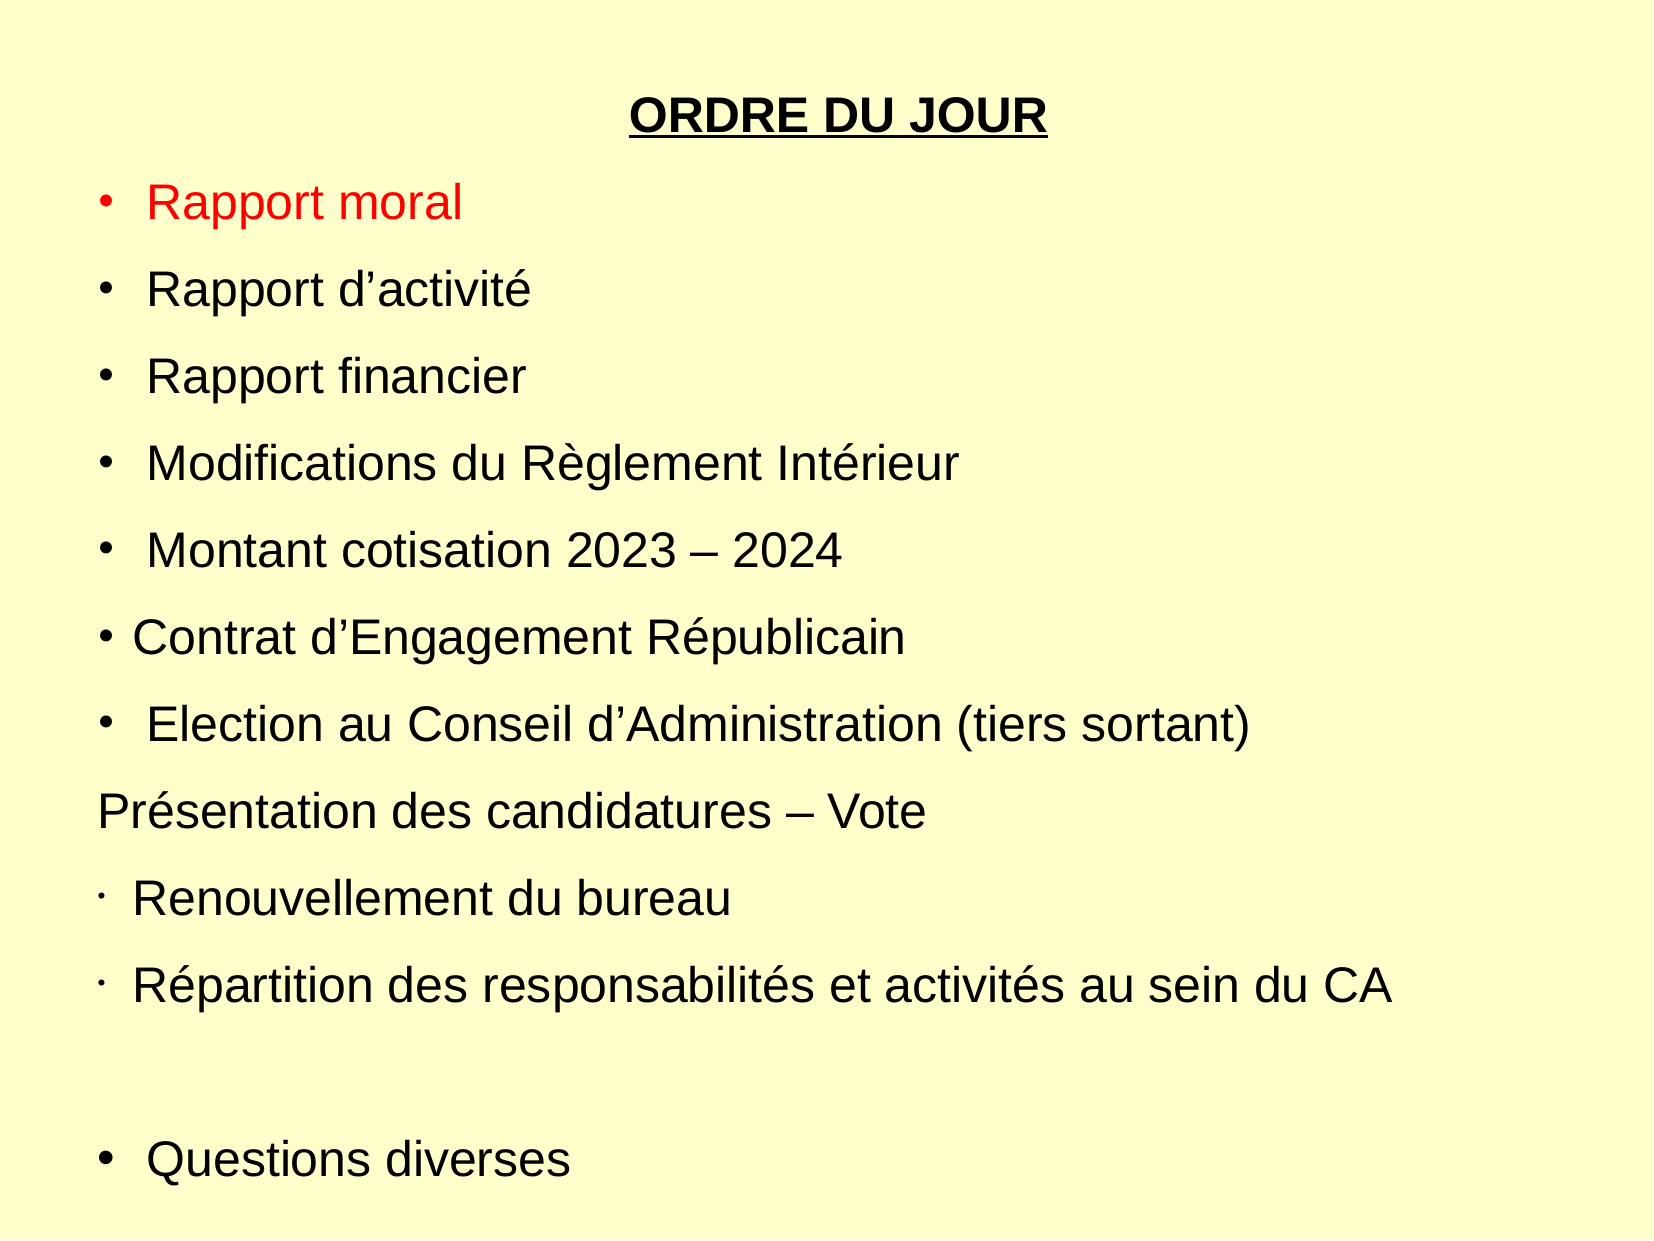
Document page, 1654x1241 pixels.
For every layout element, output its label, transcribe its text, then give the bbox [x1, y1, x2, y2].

text_box ORDRE DU JOUR Rapport moral Rapport d’activité Rapport financier Modifications du Règlement Intérieur Montant cotisation 2023 – 2024 Contrat d’Engagement Républicain Election au Conseil d’Administration (tiers sortant) Présentation des candidatures – Vote Renouvellement du bureau Répartition des responsabilités et activités au sein du CA Questions diverses [82, 76, 1595, 1152]
